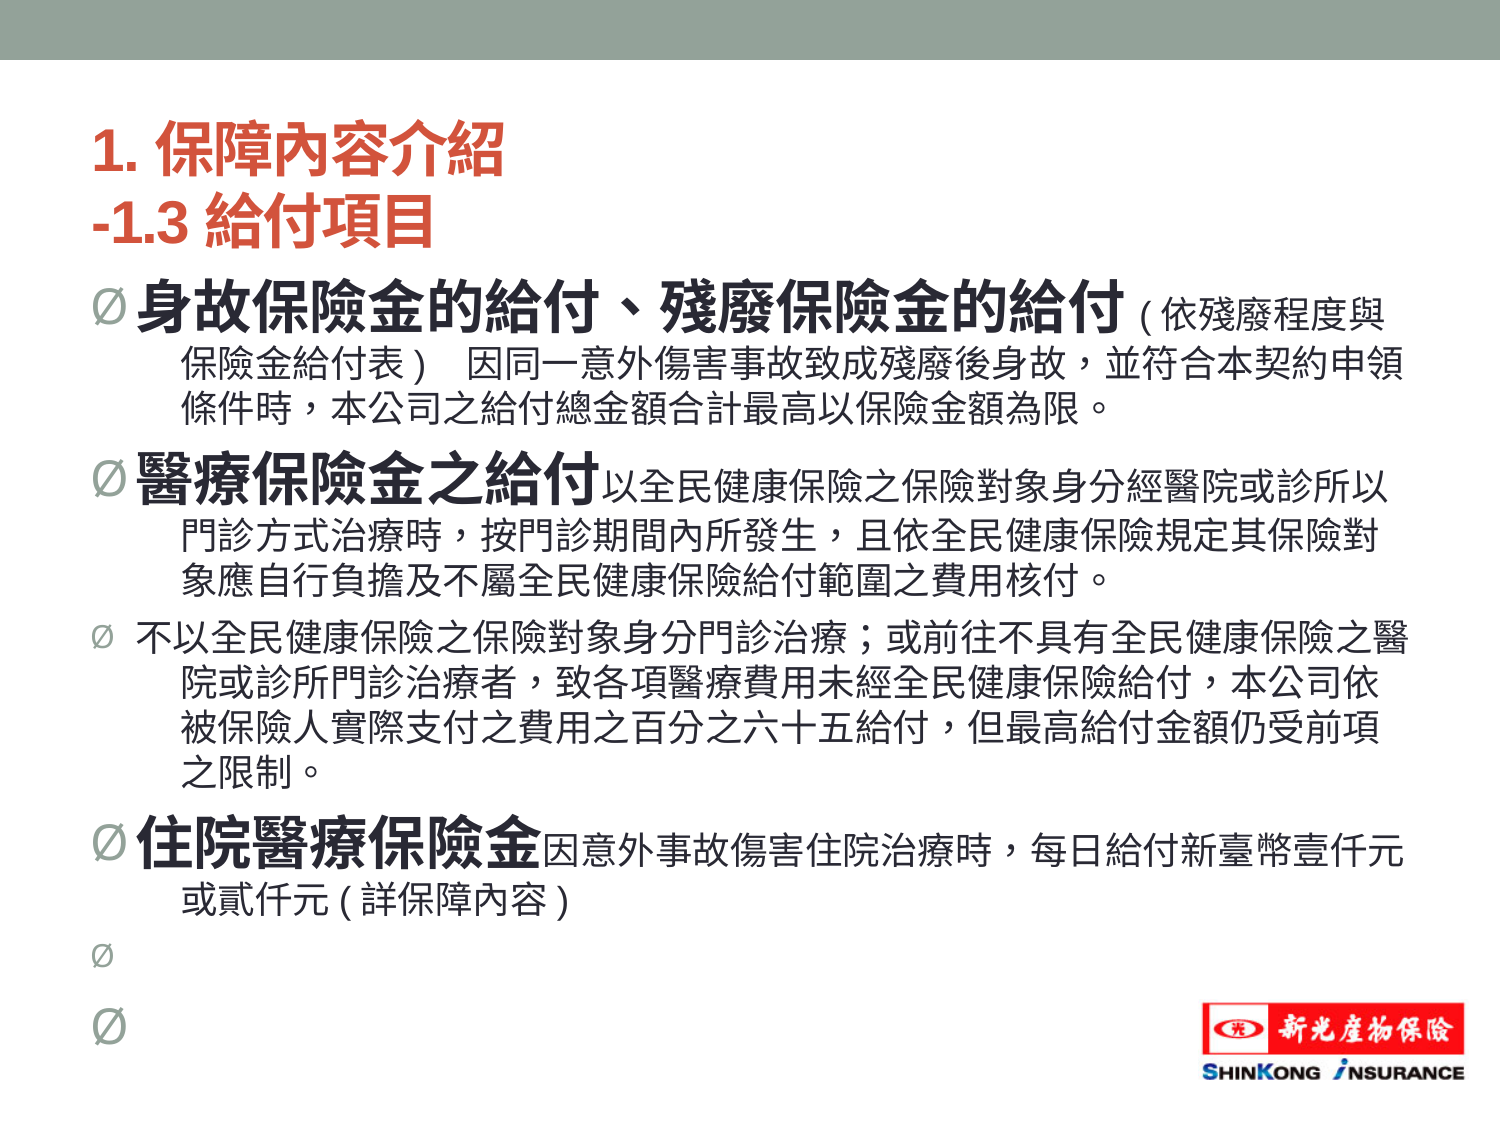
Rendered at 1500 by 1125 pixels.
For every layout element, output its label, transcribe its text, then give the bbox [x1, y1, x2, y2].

title 1.保障內容介紹 -1.3給付項目 [76, 101, 1427, 265]
list 身故保險金的給付、殘廢保險金的給付(依殘廢程度與保險金給付表) 因同一意外傷害事故致成殘廢後身故，並符合本契約申領 條件時，本公司之給付總金額合計最高以保險金額為限。 醫療保險金之給付以全民健康保險之保險對象身分經醫院或診所以門診方式治療時，按門診期間內所發生，且依全民健康保險規定其保險對象應自行負擔及不屬全民健康保險給付範圍之費用核付。 不以全民健康保險之保險對象身分門診治療；或前往不具有全民健康保險之醫院或診所門診治療者，致各項醫療費用未經全民健康保險給付，本公司依被保險人實際支付之費用之百分之六十五給付，但最高給付金額仍受前項之限制。 住院醫療保險金因意外事故傷害住院治療時，每日給付新臺幣壹仟元或貳仟元(詳保障內容) [75, 262, 1426, 1063]
